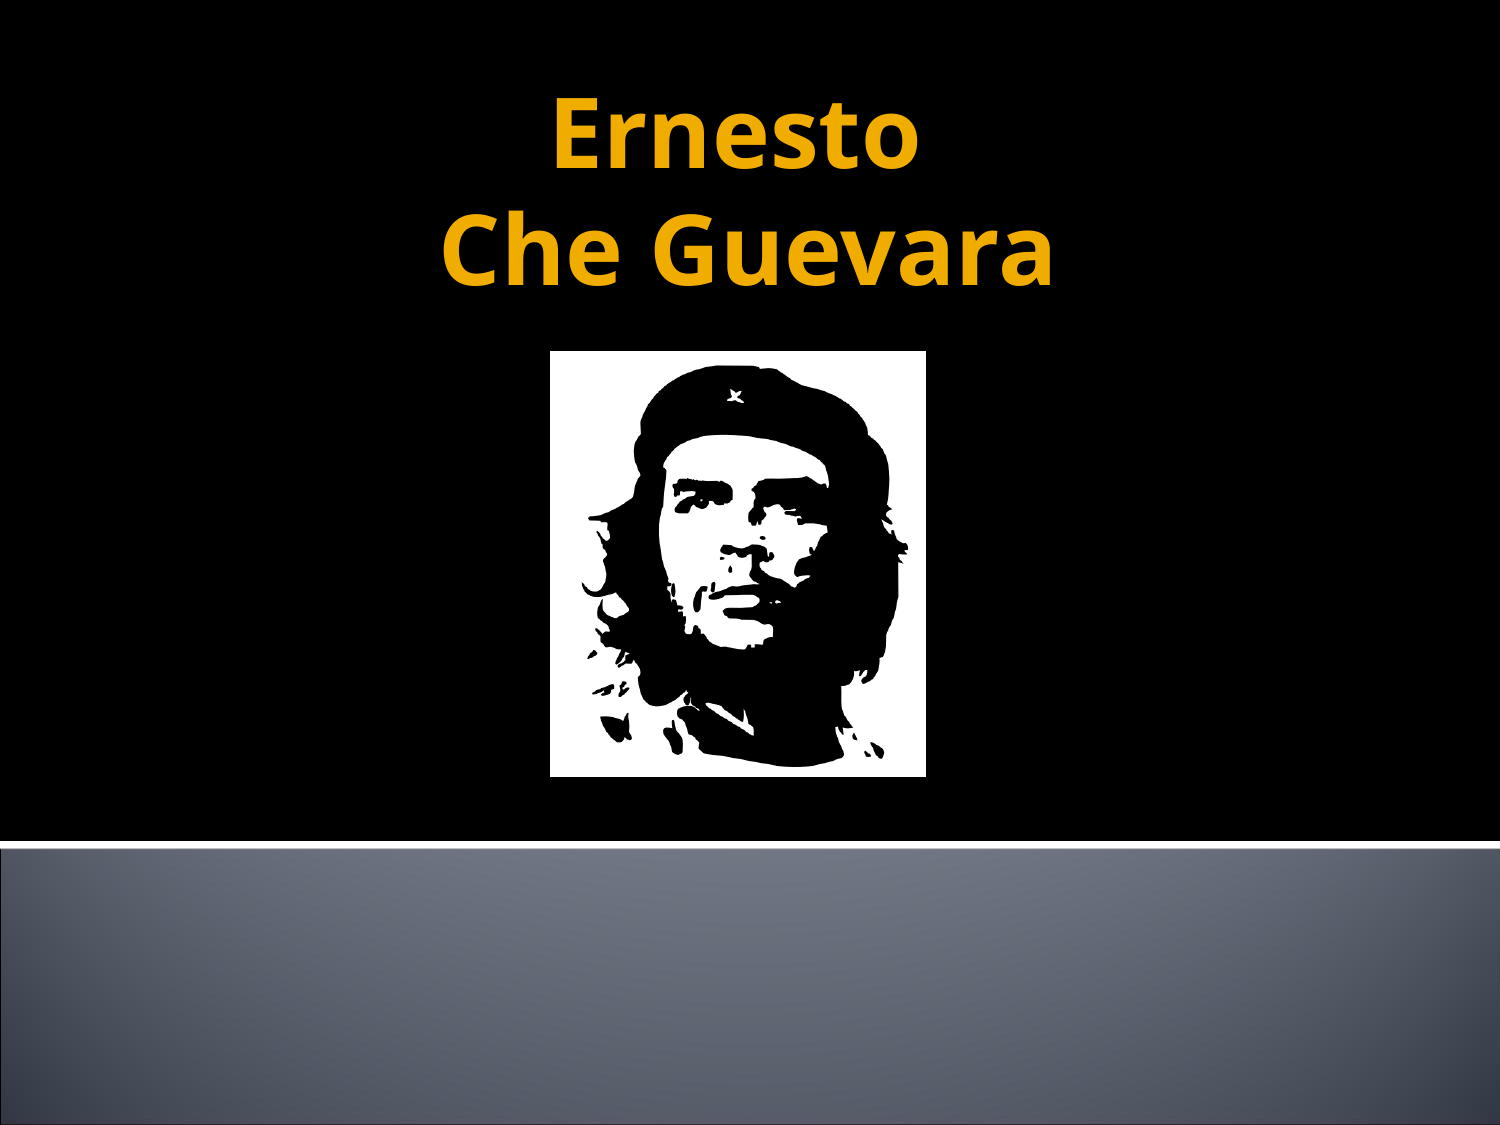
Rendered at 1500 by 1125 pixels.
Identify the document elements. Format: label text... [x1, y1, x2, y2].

title Ernesto Che Guevara [82, 70, 1407, 345]
picture [0, 849, 1500, 1125]
picture [550, 351, 926, 777]
